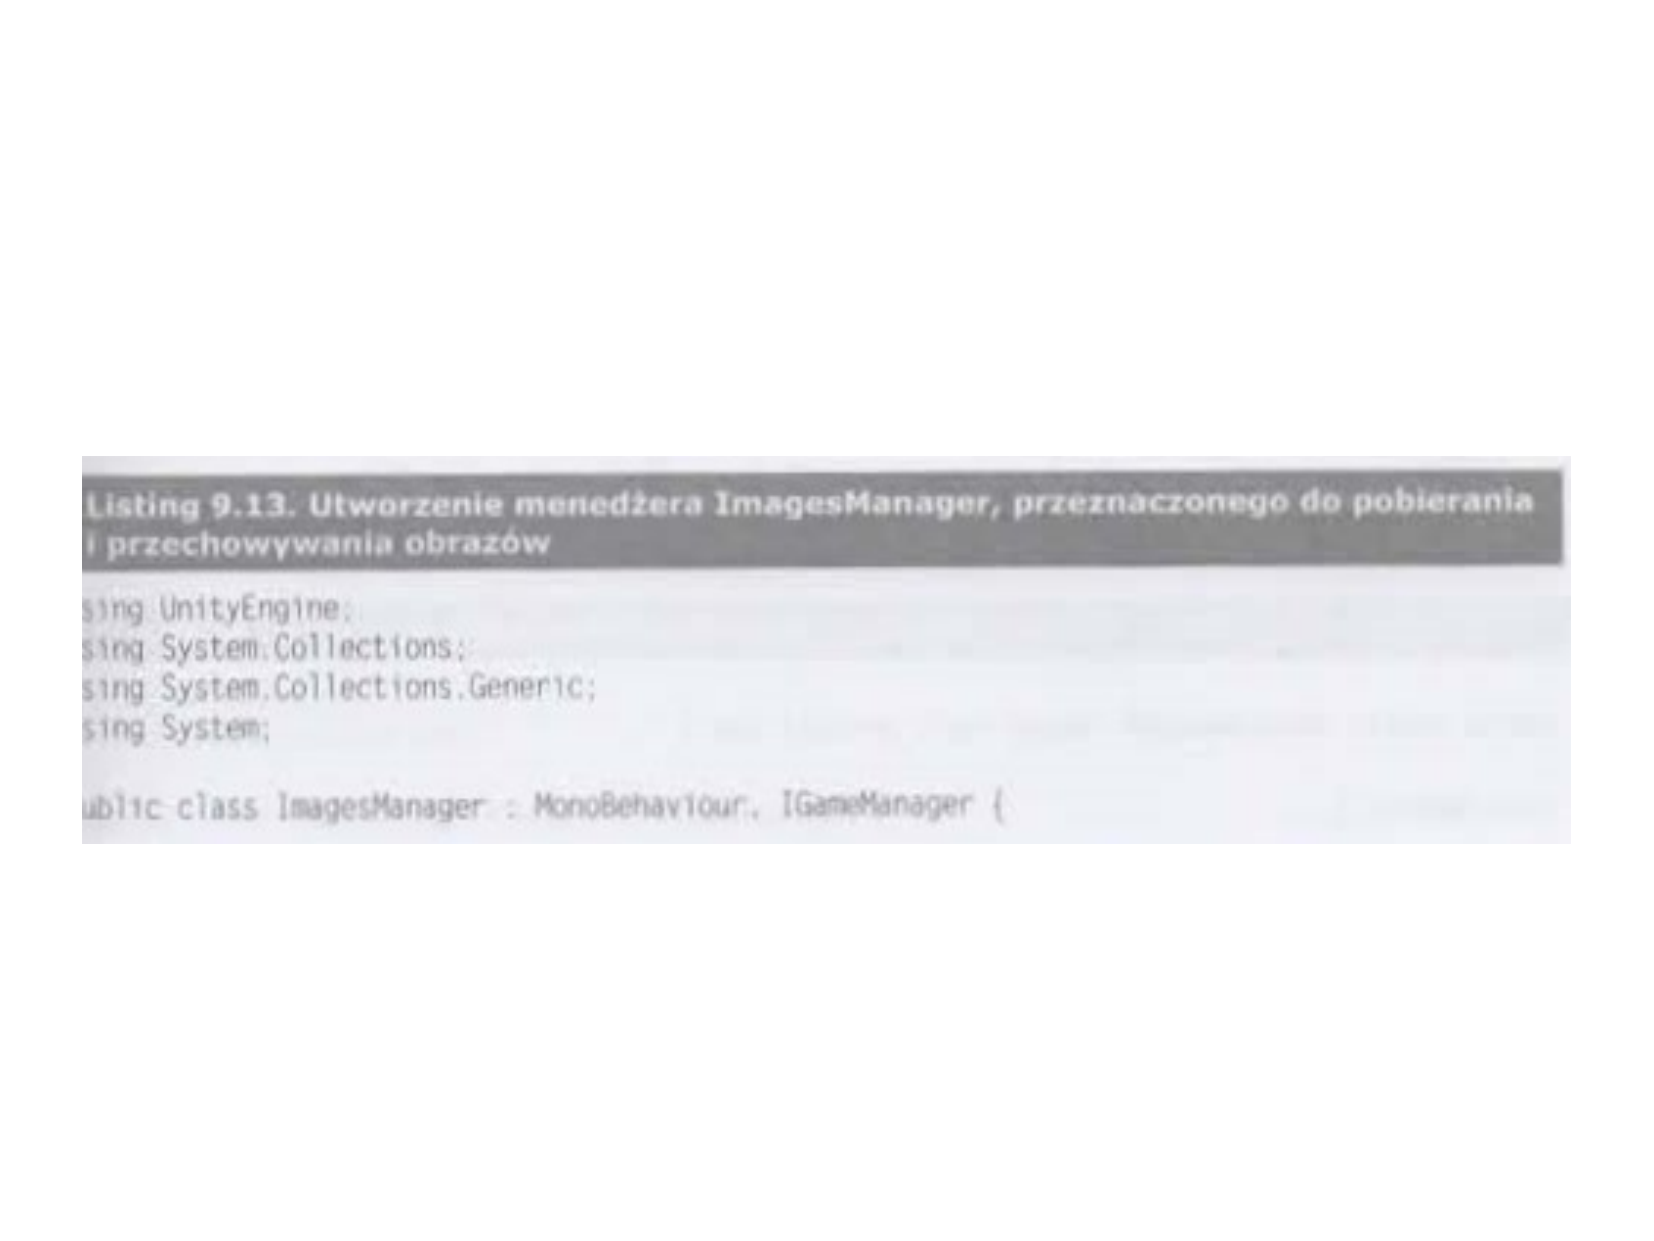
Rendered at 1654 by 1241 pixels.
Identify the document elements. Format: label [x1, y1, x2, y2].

picture [82, 456, 1571, 844]
